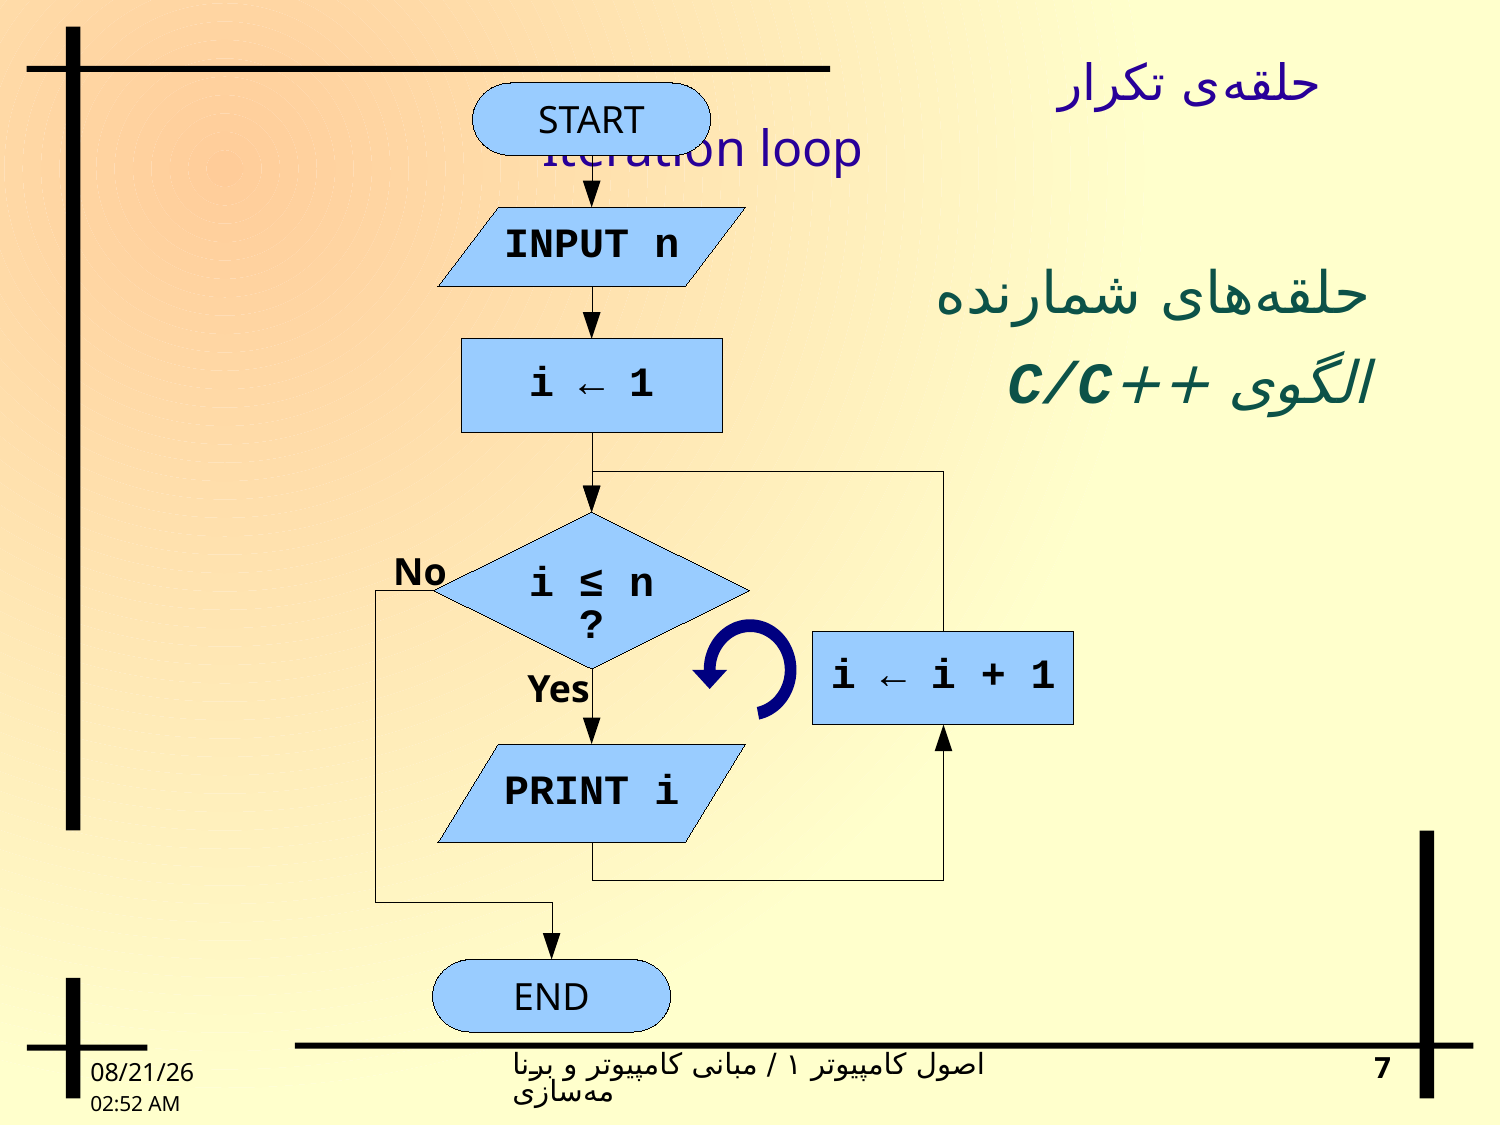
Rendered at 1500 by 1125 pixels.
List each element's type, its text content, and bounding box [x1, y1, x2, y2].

text_box [692, 619, 797, 720]
text_box i ≤ n ? [446, 512, 750, 665]
text_box END [432, 959, 671, 1033]
text_box i ← i + 1 [812, 631, 1074, 725]
text_box No [378, 538, 455, 597]
text_box START [472, 82, 711, 156]
text_box INPUT n [437, 207, 746, 287]
text_box Yes [512, 655, 600, 714]
text_box i ← 1 [461, 338, 723, 433]
title حلقه‌ی تکرار Iteration loop [62, 57, 1344, 178]
text_box PRINT i [437, 744, 746, 843]
list حلقه‌های شمارنده الگوی ++C/C [904, 259, 1424, 465]
